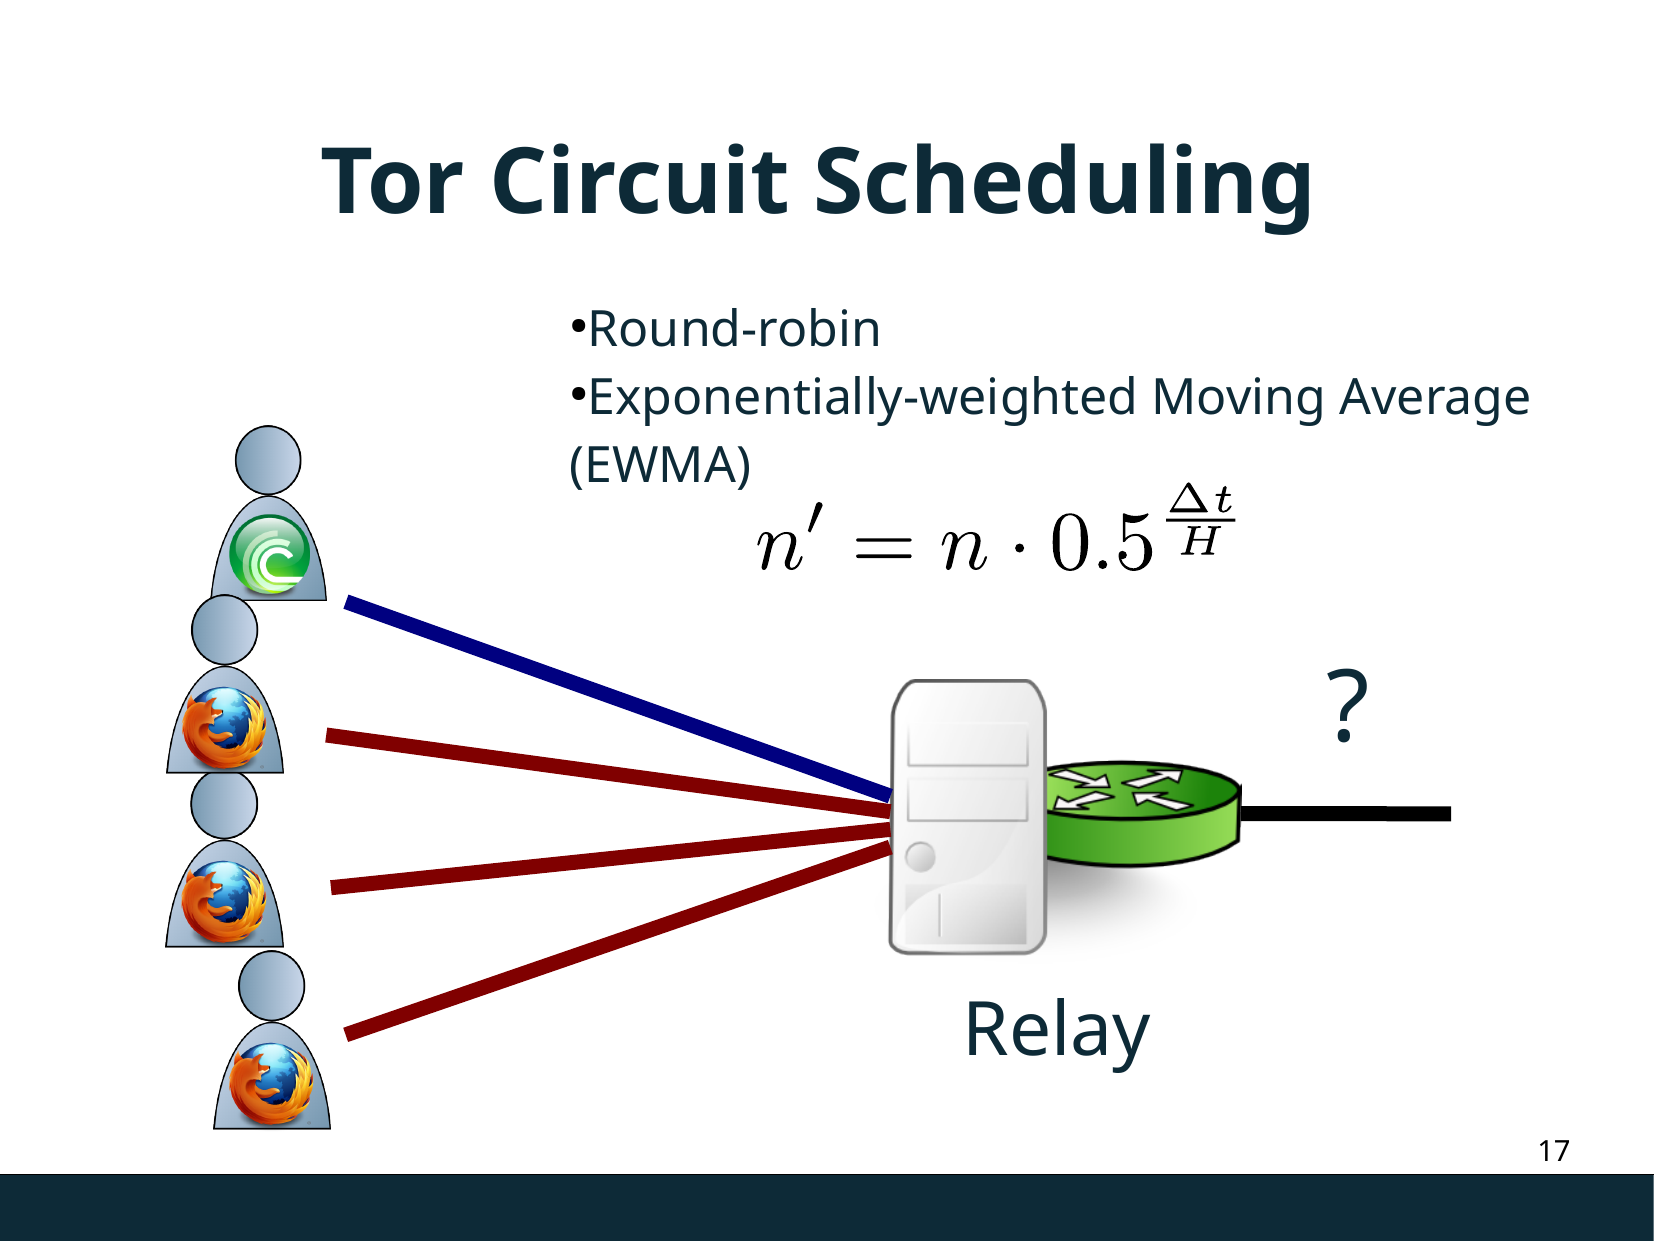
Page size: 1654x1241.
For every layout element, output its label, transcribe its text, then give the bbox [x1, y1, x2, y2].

picture [872, 679, 1242, 964]
picture [165, 425, 331, 1133]
text_box ? [1311, 627, 1375, 757]
picture [757, 482, 1236, 571]
text_box Round-robin Exponentially-weighted Moving Average (EWMA) [555, 285, 1621, 473]
title Tor Circuit Scheduling [86, 74, 1575, 282]
